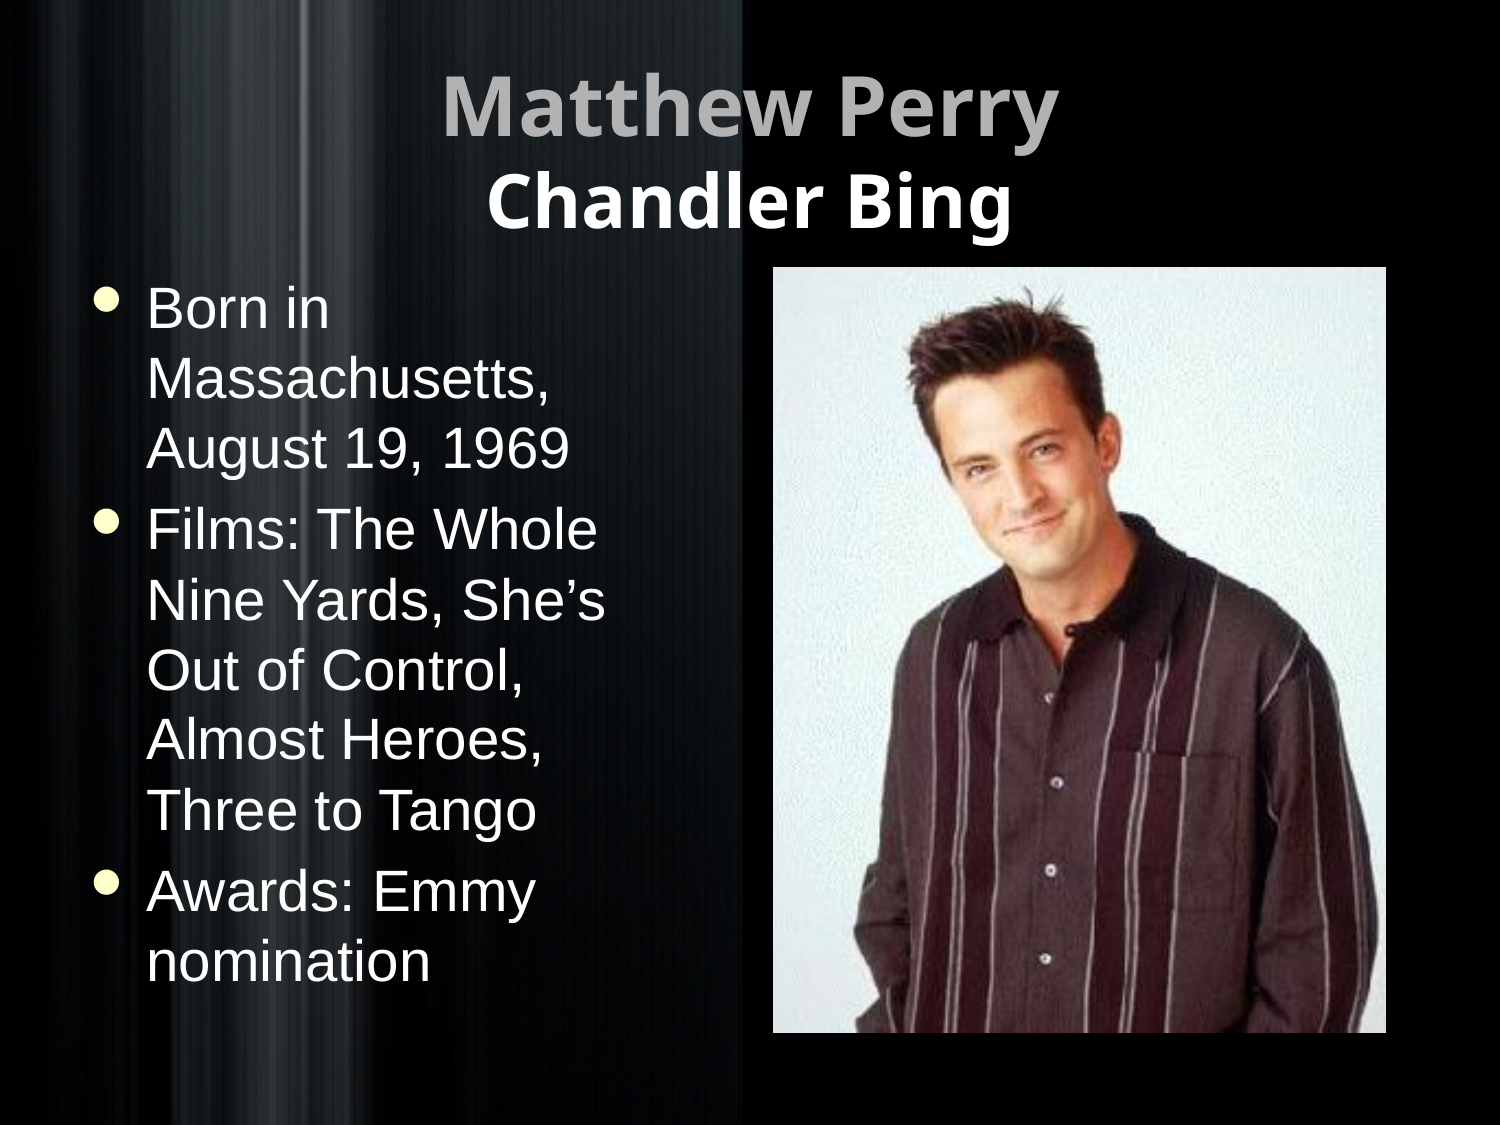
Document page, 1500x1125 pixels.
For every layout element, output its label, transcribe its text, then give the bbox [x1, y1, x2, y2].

picture [0, 0, 750, 1125]
title Matthew Perry Chandler Bing [75, 45, 1425, 233]
list Born in Massachusetts, August 19, 1969 Films: The Whole Nine Yards, She’s Out of Control, Almost Heroes, Three to Tango Awards: Emmy nomination [75, 262, 715, 1024]
picture [773, 267, 1386, 1033]
